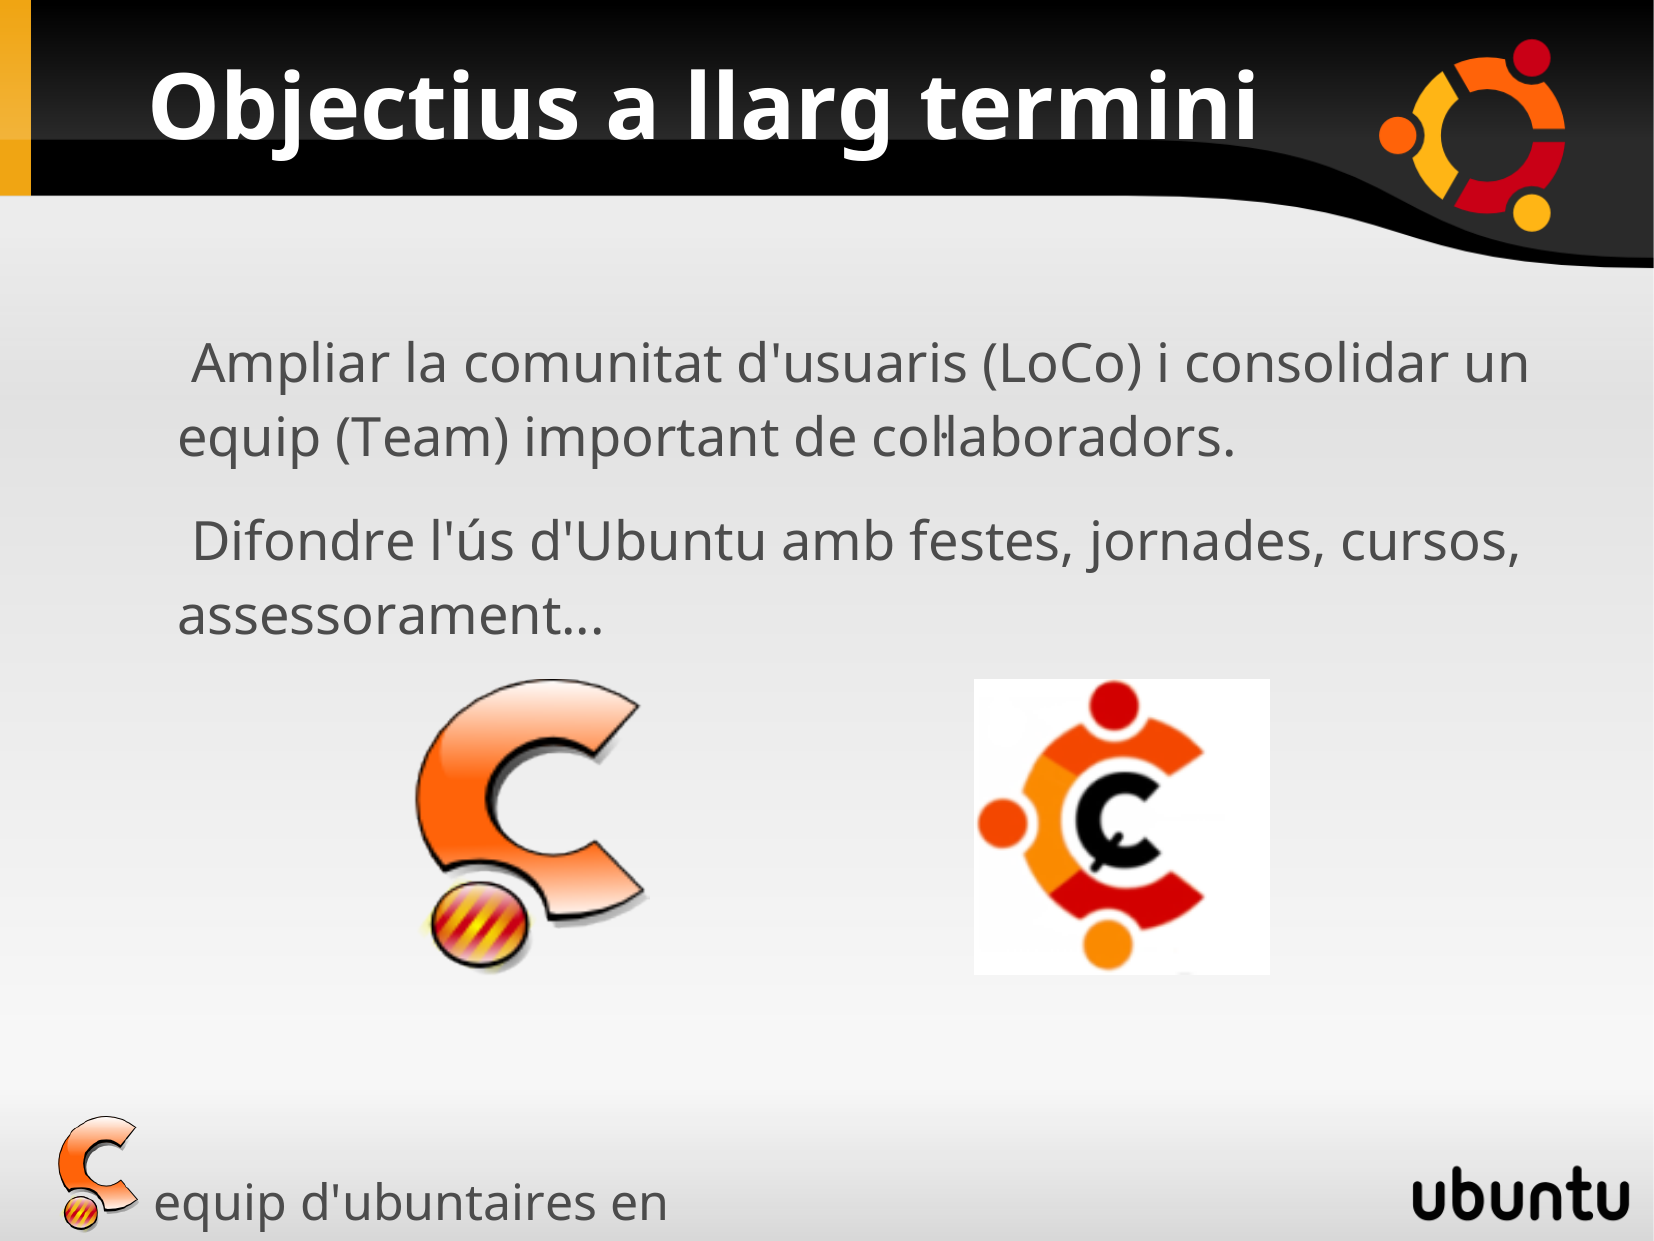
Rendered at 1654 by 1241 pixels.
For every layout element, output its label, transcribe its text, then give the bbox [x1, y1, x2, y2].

text_box Ampliar la comunitat d'usuaris (LoCo) i consolidar un equip (Team) important de col·laboradors. Difondre l'ús d'Ubuntu amb festes, jornades, cursos, assessorament... [177, 324, 1536, 607]
title Objectius a llarg termini [0, 0, 1359, 208]
picture [0, 0, 1654, 1241]
